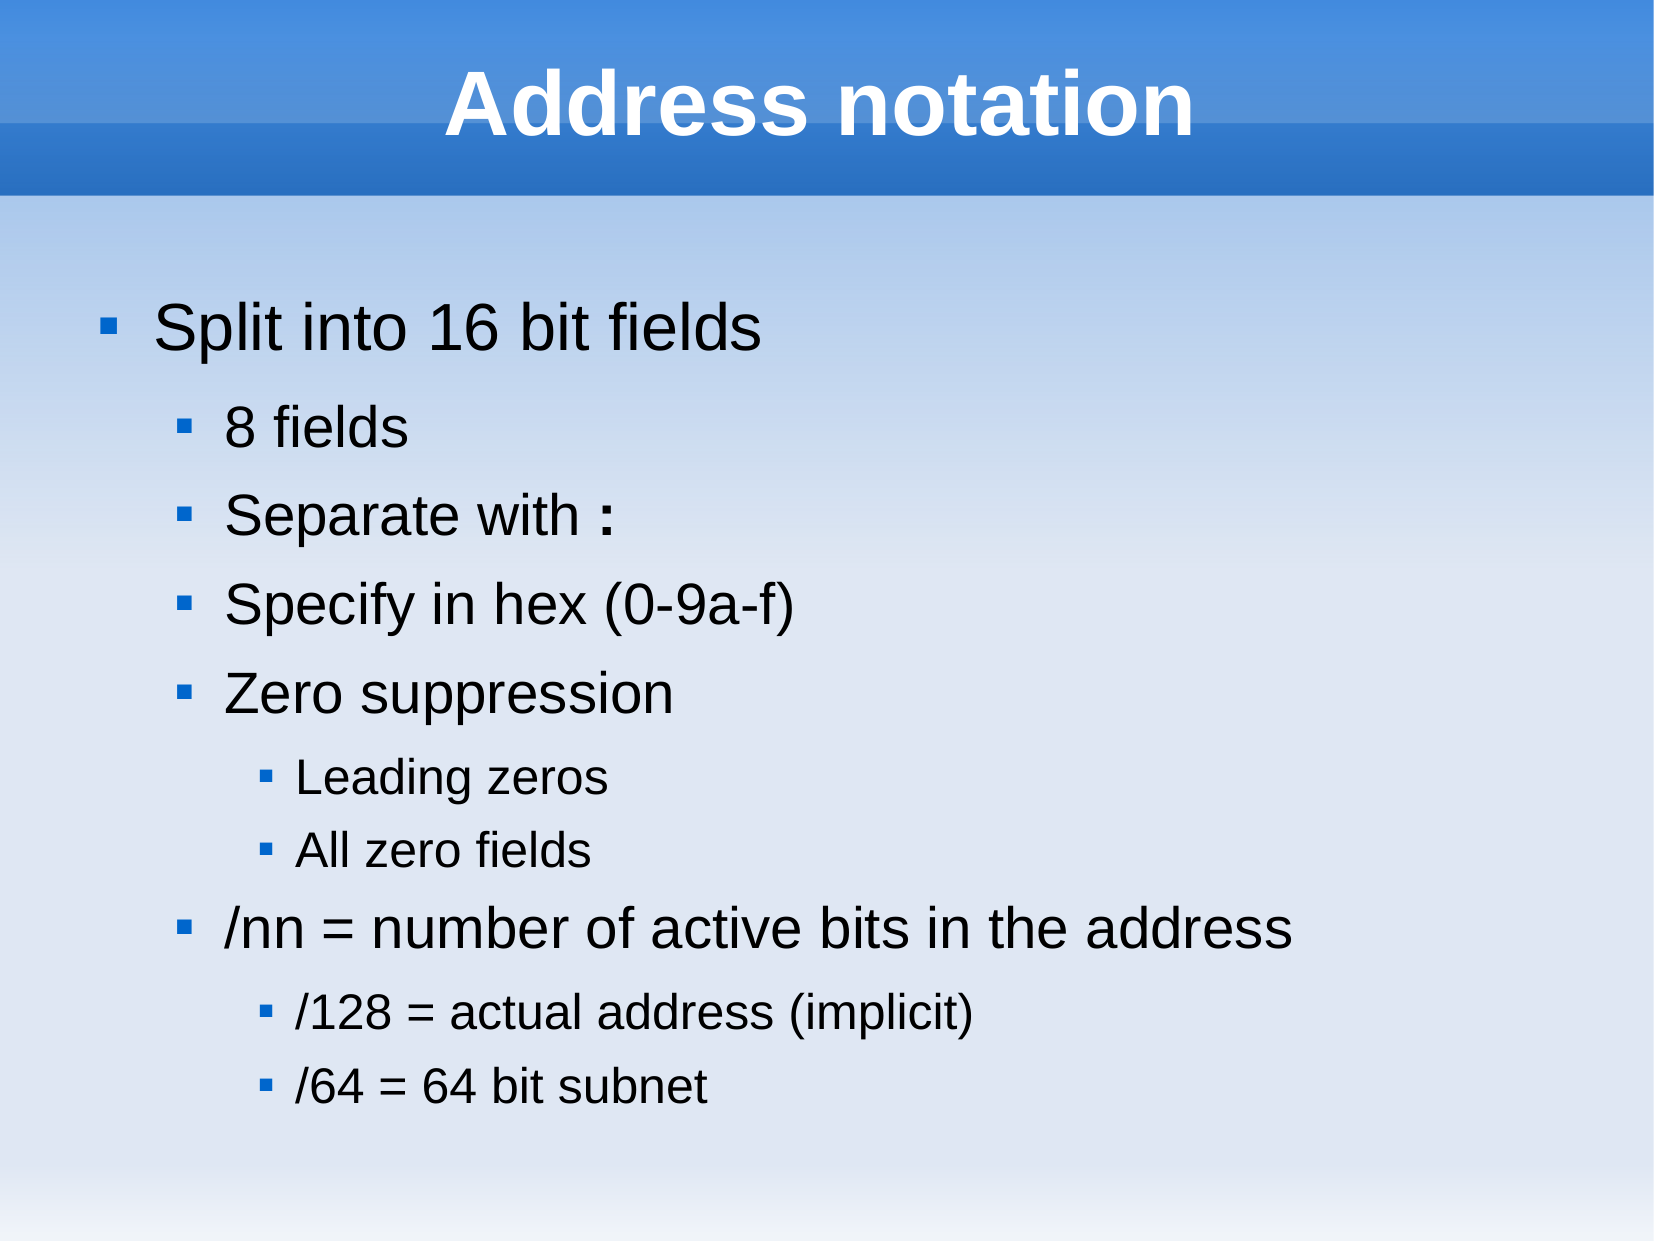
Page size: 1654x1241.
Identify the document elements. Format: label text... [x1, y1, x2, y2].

title Address notation [76, 0, 1565, 208]
list Split into 16 bit fields 8 fields Separate with : Specify in hex (0-9a-f) Zero suppression Leading zeros All zero fields /nn = number of active bits in the address /128 = actual address (implicit) /64 = 64 bit subnet [82, 290, 1571, 1114]
picture [0, 0, 1654, 1241]
